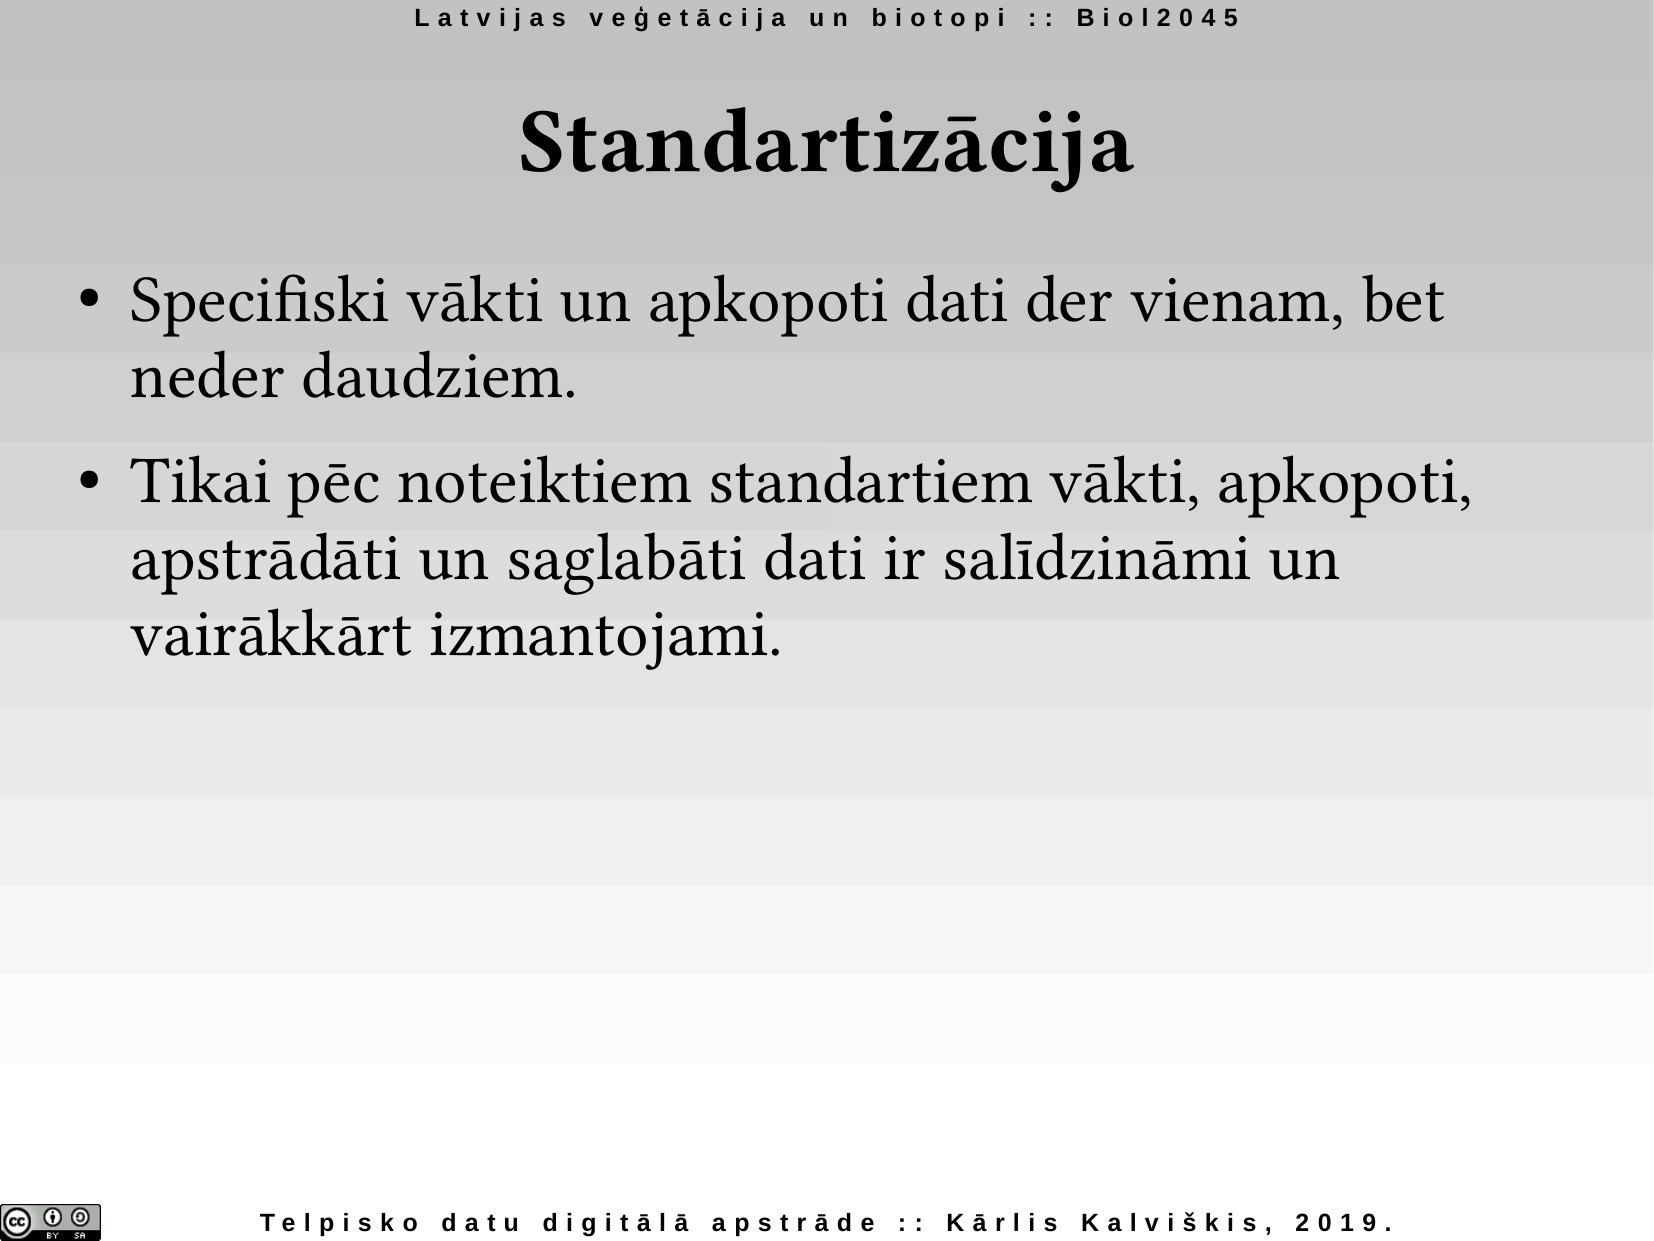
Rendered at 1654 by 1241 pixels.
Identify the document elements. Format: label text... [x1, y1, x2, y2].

list Specifiski vākti un apkopoti dati der vienam, bet neder daudziem. Tikai pēc noteiktiem standartiem vākti, apkopoti, apstrādāti un saglabāti dati ir salīdzināmi un vairākkārt izmantojami. [59, 261, 1596, 1175]
title Standartizācija [59, 37, 1596, 246]
picture [0, 0, 1654, 1241]
